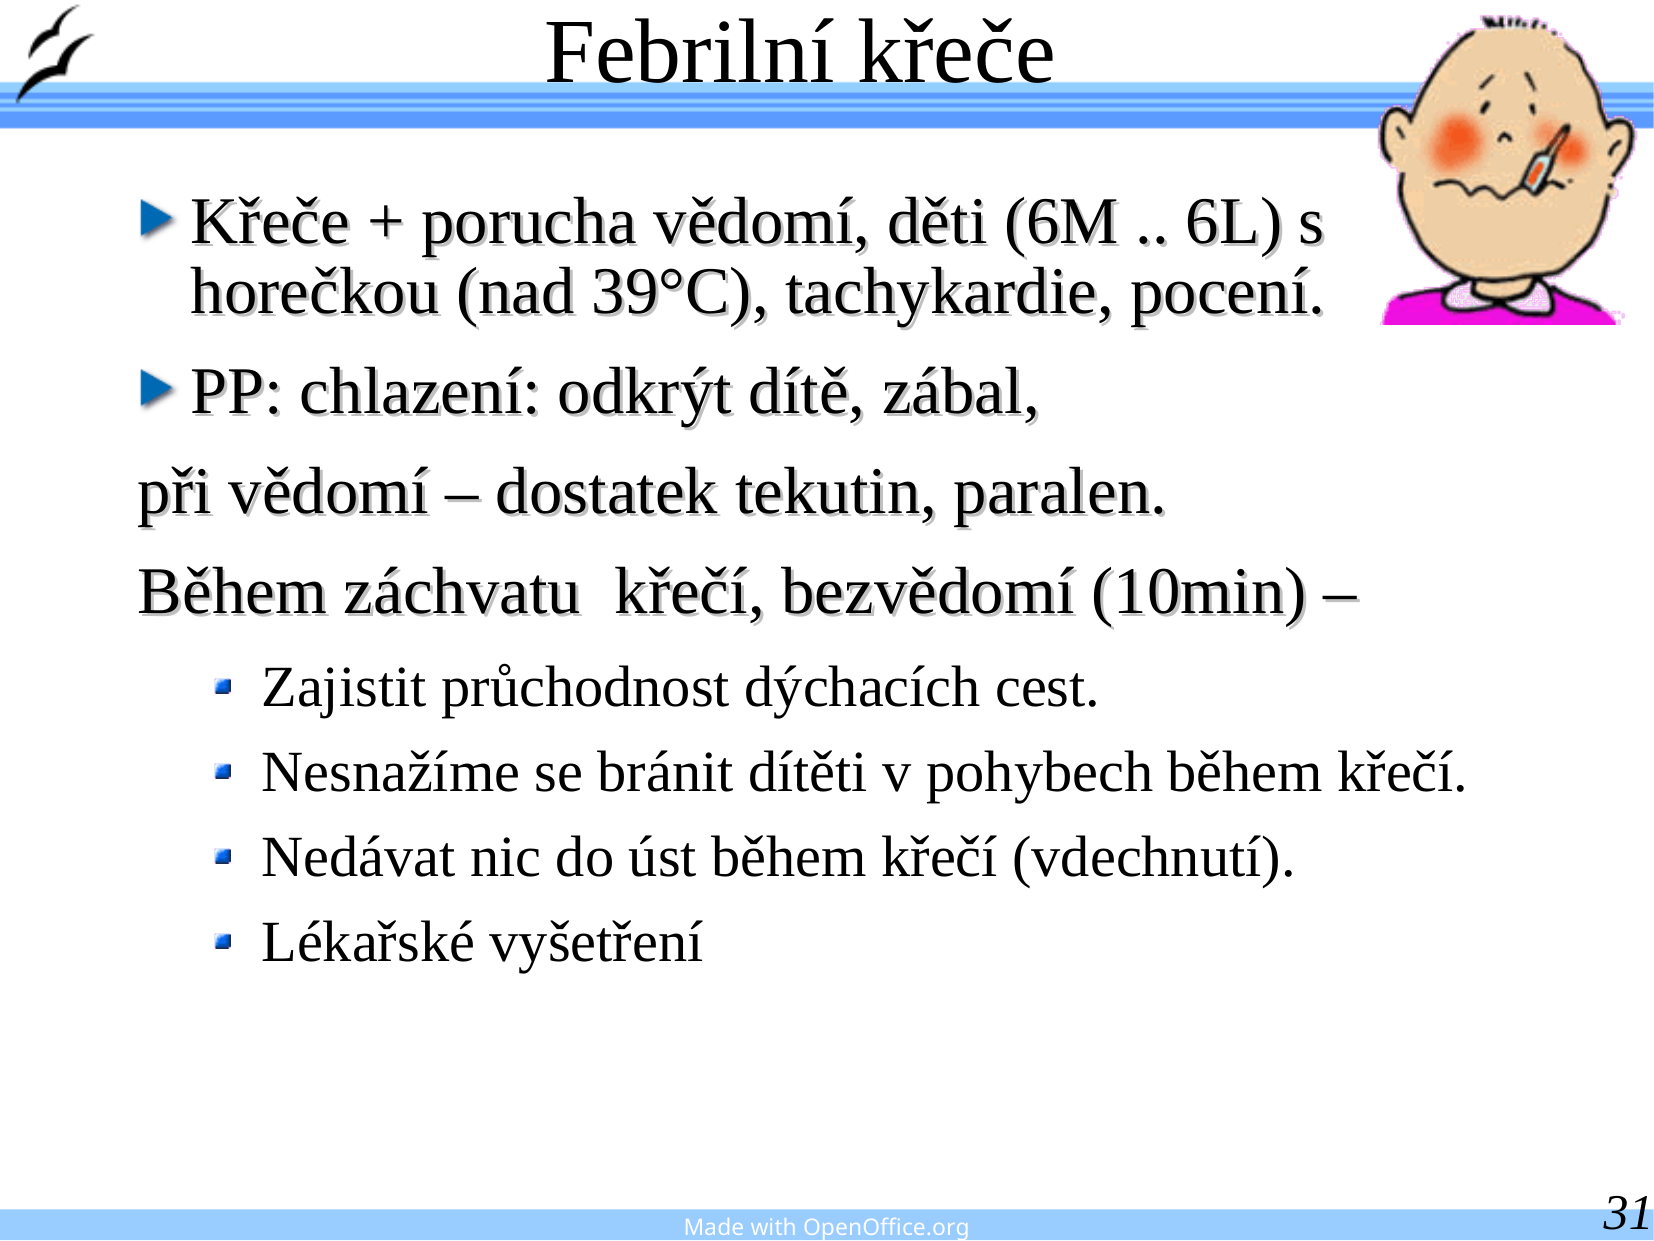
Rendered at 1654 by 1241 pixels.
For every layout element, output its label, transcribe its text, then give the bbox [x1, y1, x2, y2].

picture [0, 0, 1654, 325]
title Febrilní křeče [94, 0, 1358, 107]
list Křeče + porucha vědomí, děti (6M .. 6L) s horečkou (nad 39°C), tachykardie, pocení. PP: chlazení: odkrýt dítě, zábal, při vědomí – dostatek tekutin, paralen. Během záchvatu křečí, bezvědomí (10min) – Zajistit průchodnost dýchacích cest. Nesnažíme se bránit dítěti v pohybech během křečí. Nedávat nic do úst během křečí (vdechnutí). Lékařské vyšetření [120, 186, 1534, 1195]
